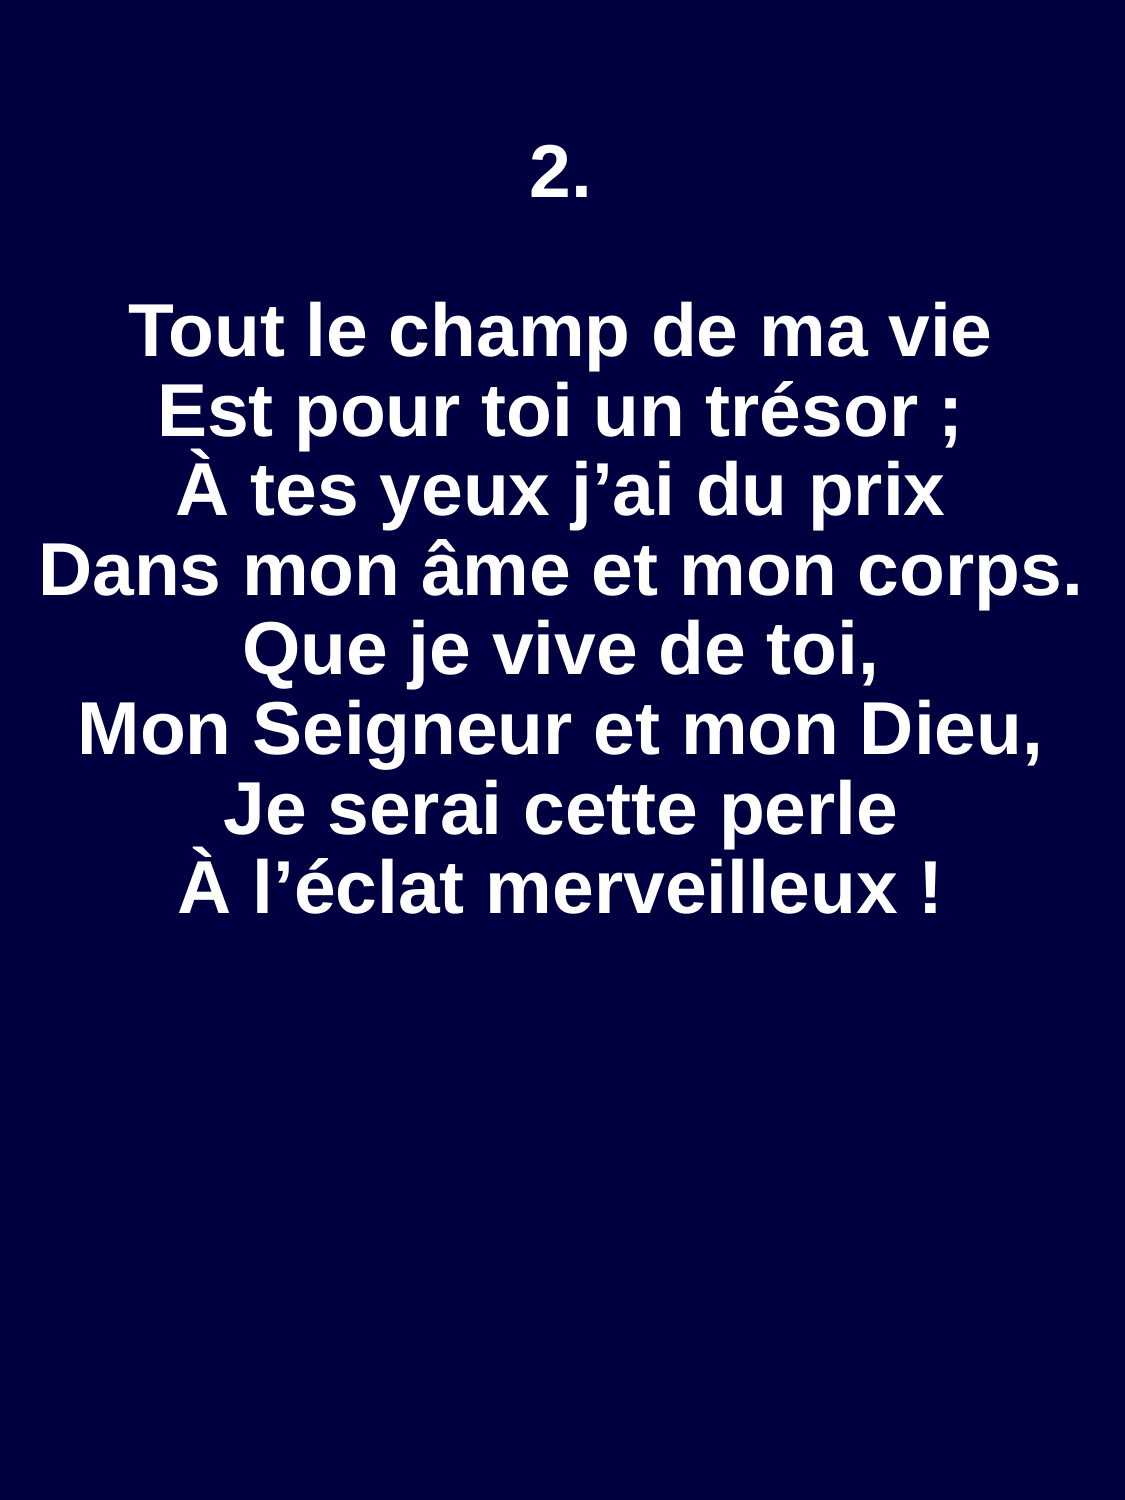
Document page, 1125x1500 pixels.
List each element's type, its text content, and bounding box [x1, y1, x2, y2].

text_box 2. Tout le champ de ma vie Est pour toi un trésor ; À tes yeux j’ai du prix Dans mon âme et mon corps. Que je vive de toi, Mon Seigneur et mon Dieu, Je serai cette perle À l’éclat merveilleux ! [11, 35, 1111, 1441]
